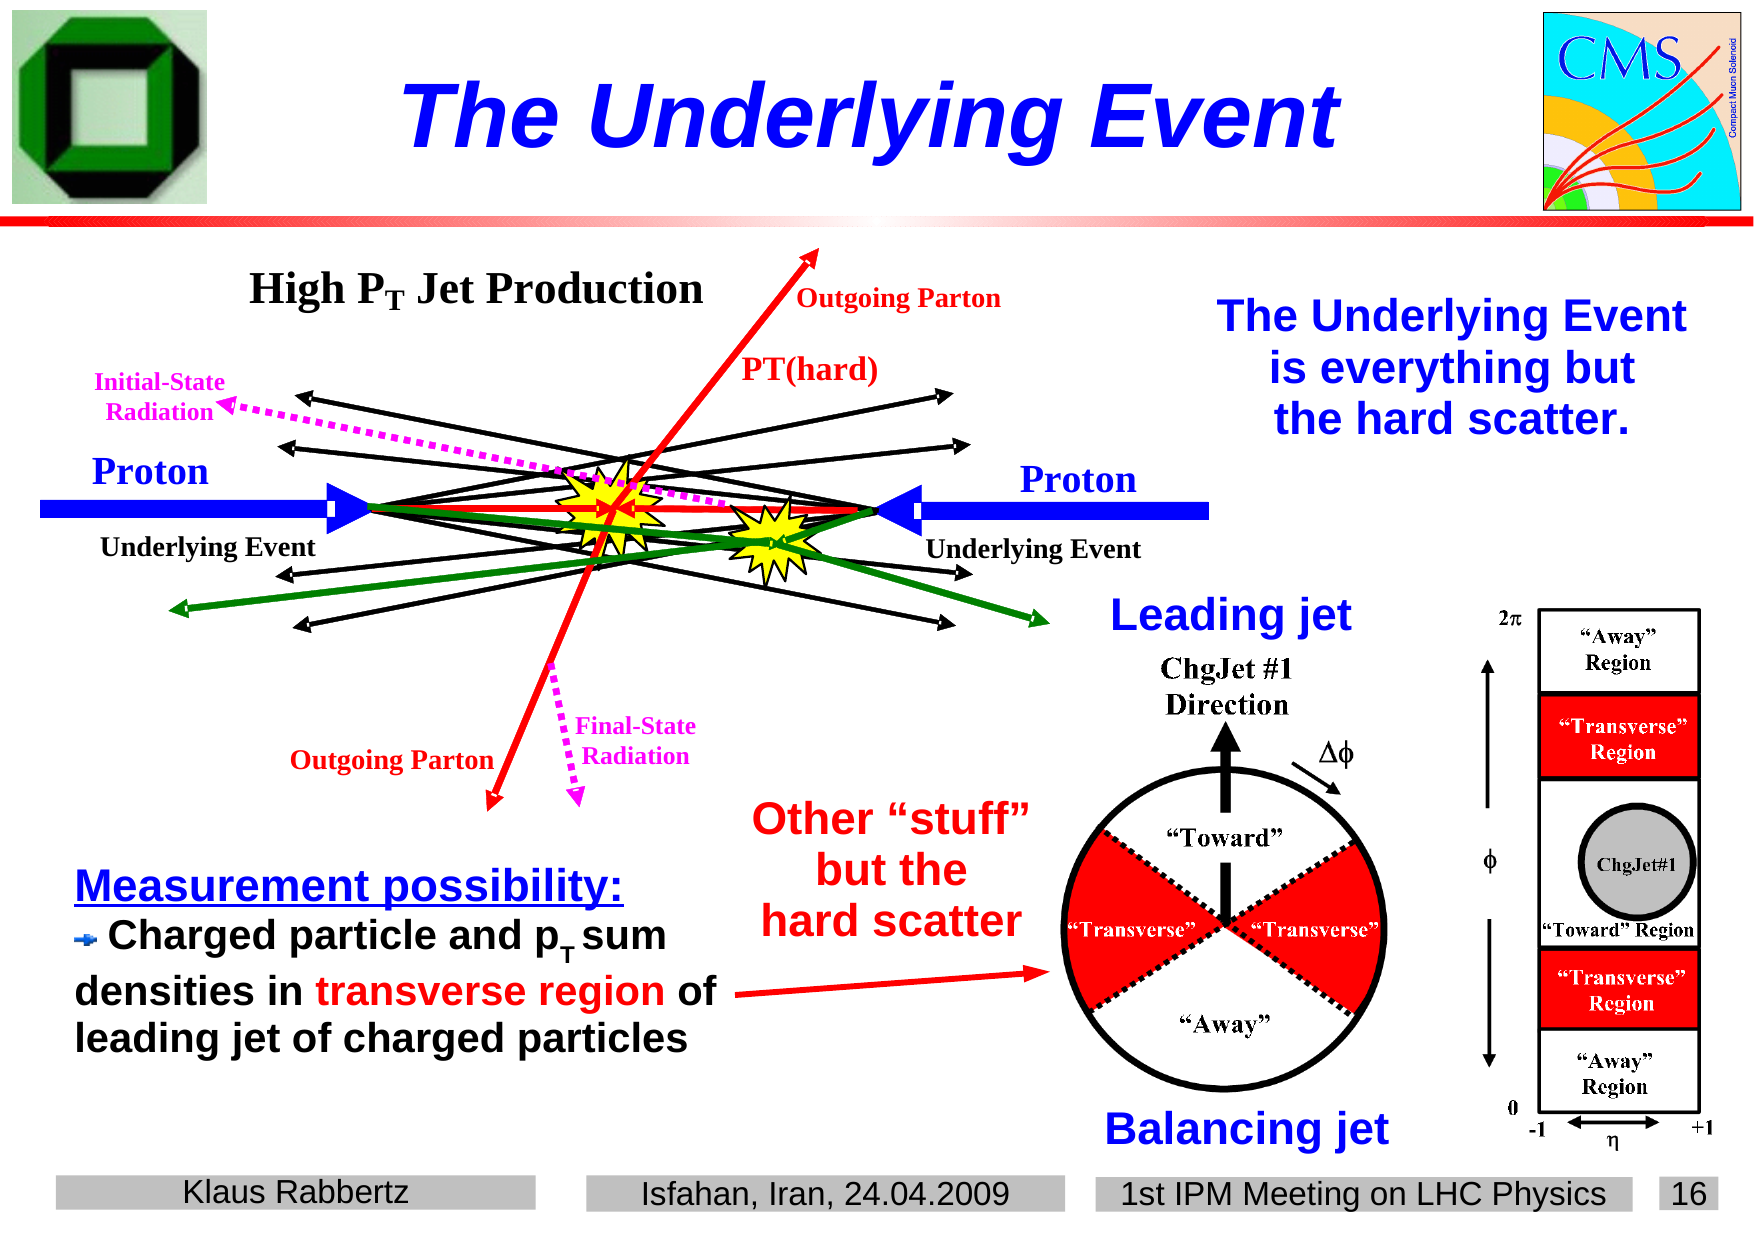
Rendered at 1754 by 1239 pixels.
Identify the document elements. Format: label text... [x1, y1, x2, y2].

text_box Balancing jet [1092, 1091, 1402, 1168]
title The Underlying Event [222, 11, 1516, 219]
picture [1542, 11, 1742, 211]
text_box Leading jet [1098, 577, 1365, 654]
picture [12, 10, 207, 204]
text_box Measurement possibility: Charged particle and pT sum densities in transverse region of leading jet of charged particles [62, 848, 732, 1077]
chart [23, 235, 1216, 823]
text_box The Underlying Event is everything but the hard scatter. [1204, 278, 1700, 460]
text_box Other “stuff” but the hard scatter [739, 780, 1044, 962]
picture [1059, 606, 1714, 1153]
